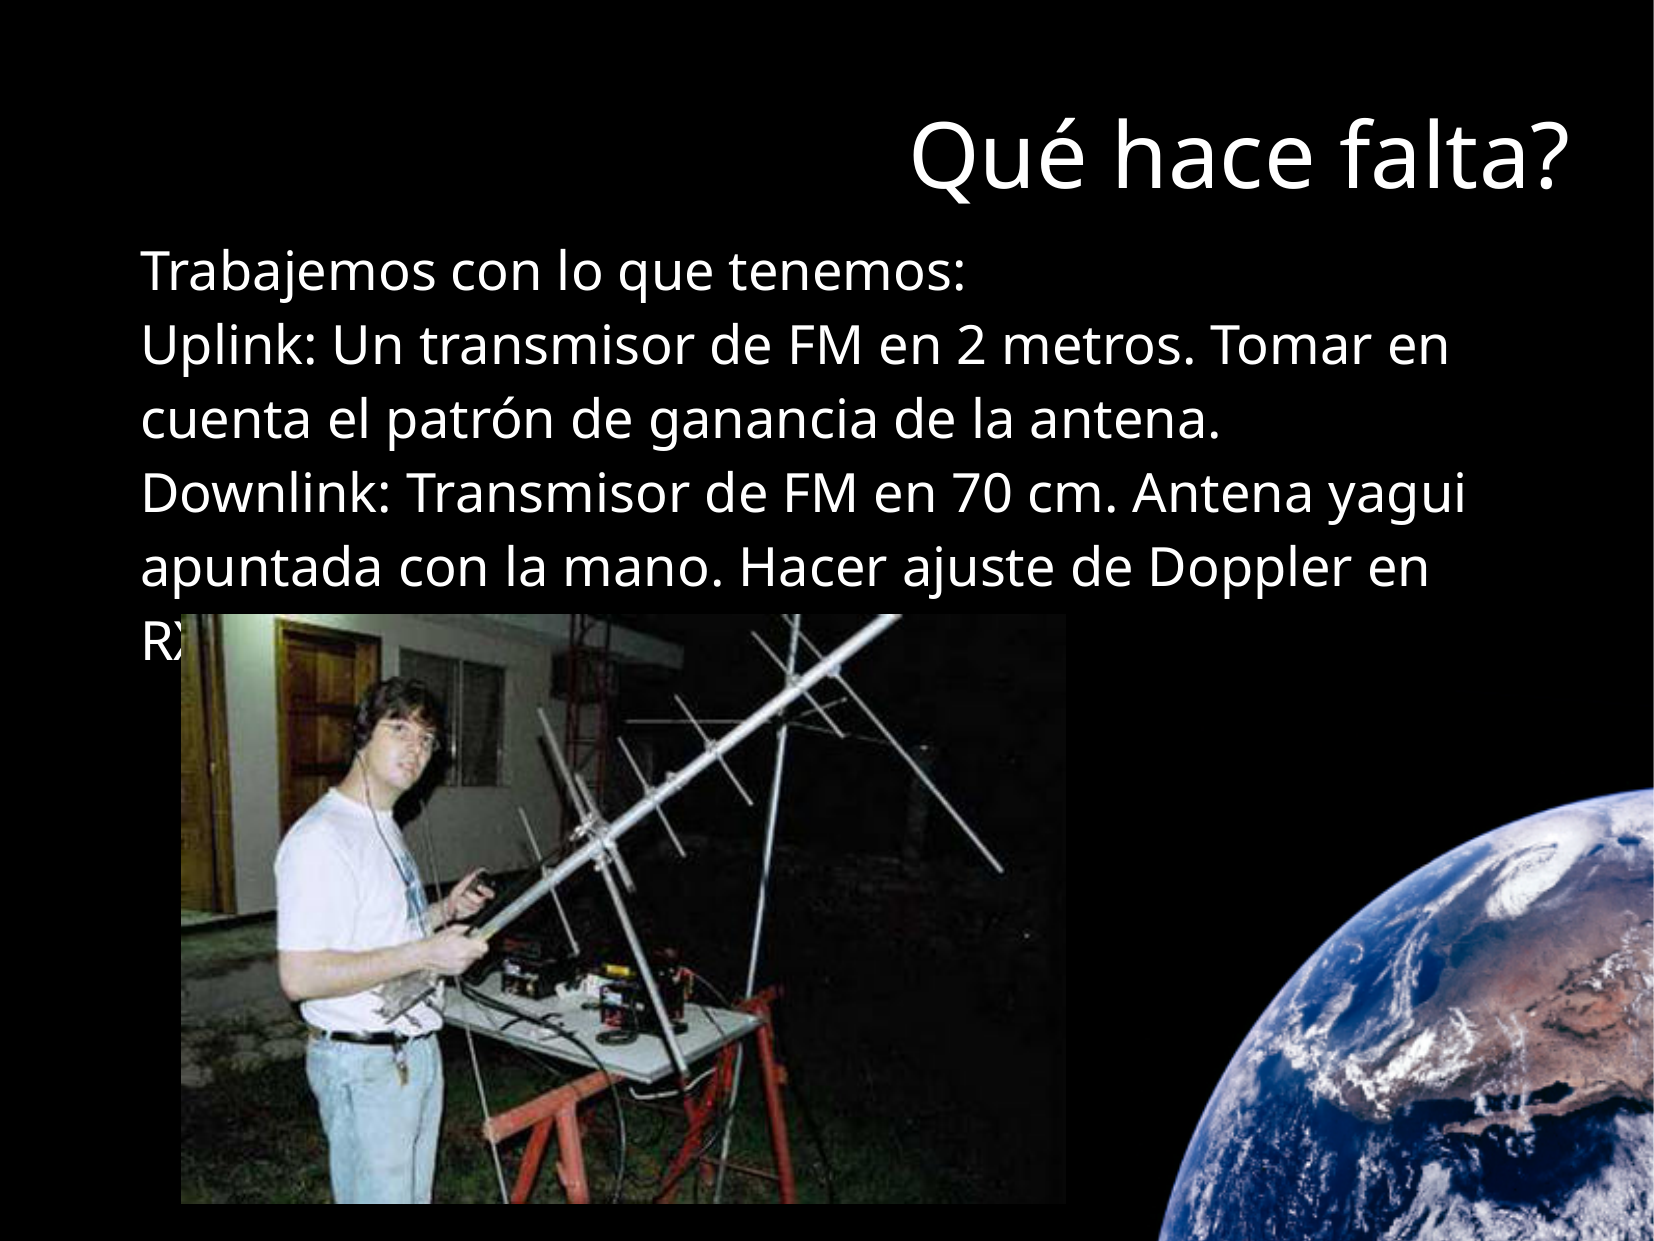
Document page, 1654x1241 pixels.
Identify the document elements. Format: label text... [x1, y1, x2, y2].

picture [0, 0, 1654, 1241]
text_box Trabajemos con lo que tenemos: Uplink: Un transmisor de FM en 2 metros. Tomar en cuenta el patrón de ganancia de la antena. Downlink: Transmisor de FM en 70 cm. Antena yagui apuntada con la mano. Hacer ajuste de Doppler en RX. [90, 225, 1516, 607]
title Qué hace falta? [82, 49, 1571, 257]
